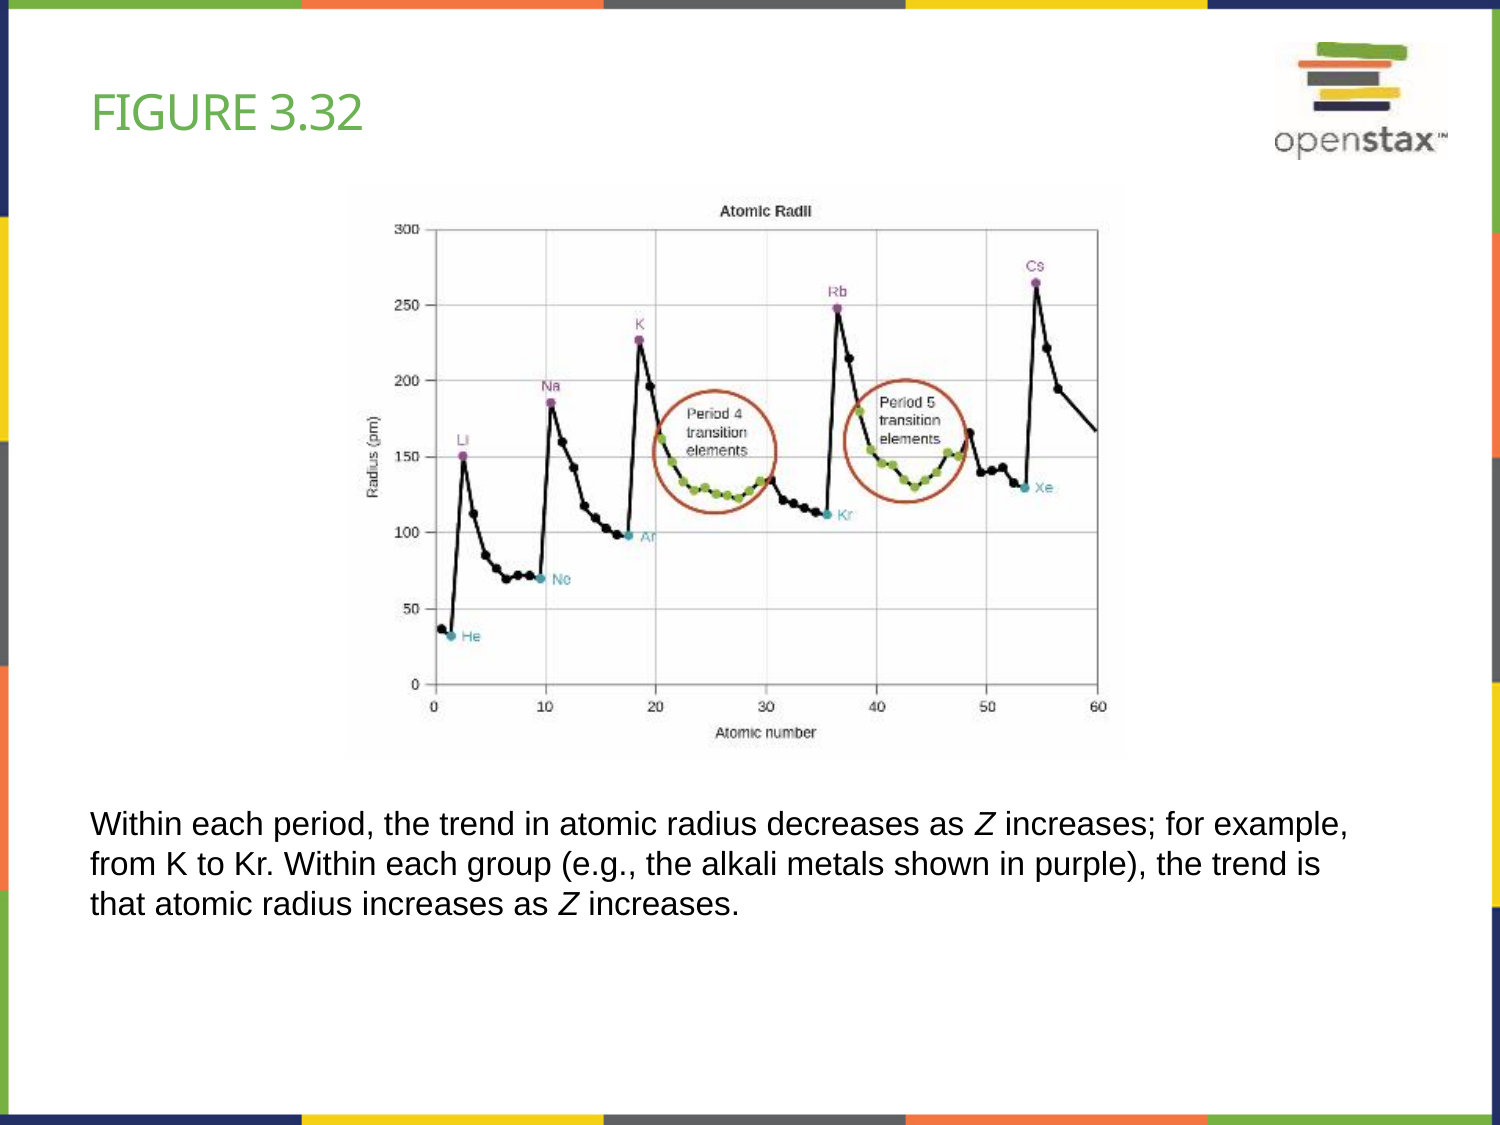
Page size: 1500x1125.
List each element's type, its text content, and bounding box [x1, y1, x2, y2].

title Figure 3.32 [75, 39, 1398, 148]
picture [0, 0, 1500, 1125]
list Within each period, the trend in atomic radius decreases as Z increases; for example, from K to Kr. Within each group (e.g., the alkali metals shown in purple), the trend is that atomic radius increases as Z increases. [75, 794, 1398, 986]
